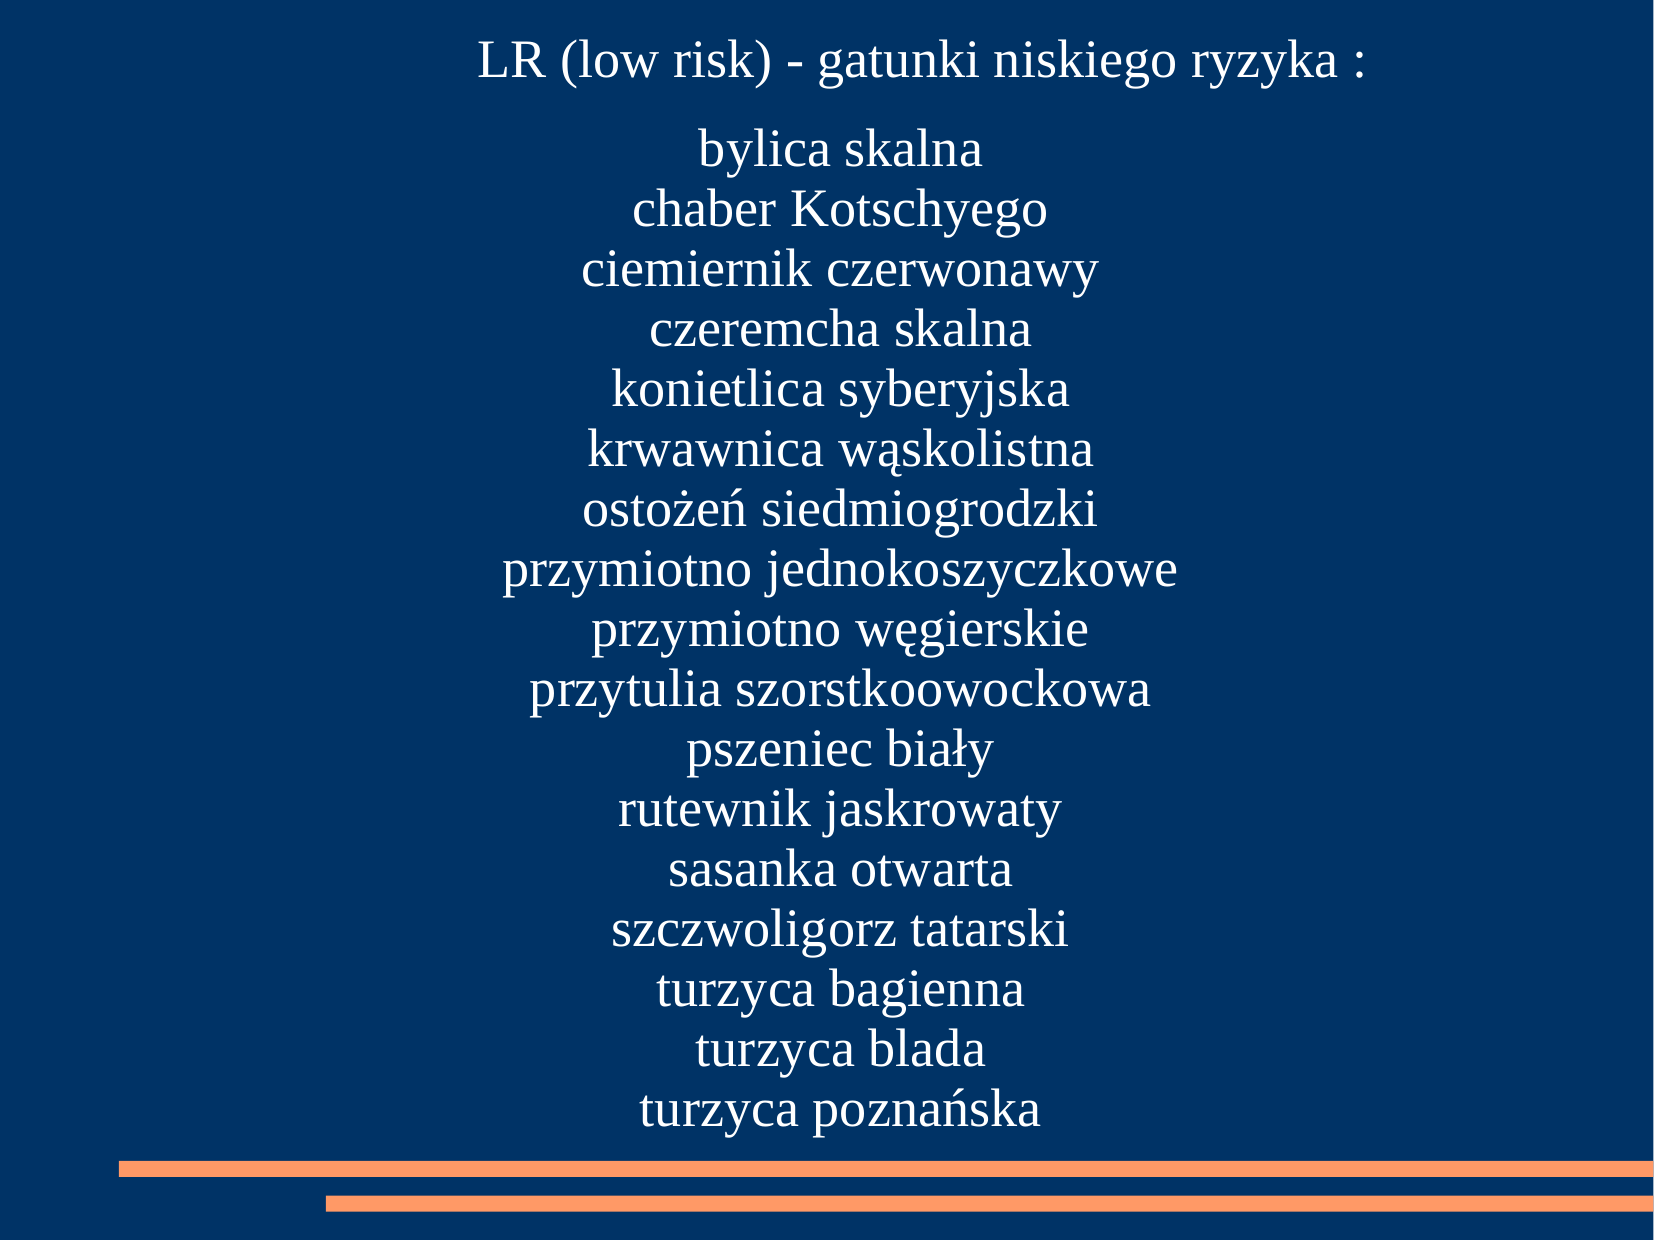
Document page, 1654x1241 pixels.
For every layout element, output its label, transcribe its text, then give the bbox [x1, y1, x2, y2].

list LR (low risk) - gatunki niskiego ryzyka : bylica skalna chaber Kotschyego ciemiernik czerwonawy czeremcha skalna konietlica syberyjska krwawnica wąskolistna ostożeń siedmiogrodzki przymiotno jednokoszyczkowe przymiotno węgierskie przytulia szorstkoowockowa pszeniec biały rutewnik jaskrowaty sasanka otwarta szczwoligorz tatarski turzyca bagienna turzyca blada turzyca poznańska [121, 29, 1561, 1218]
